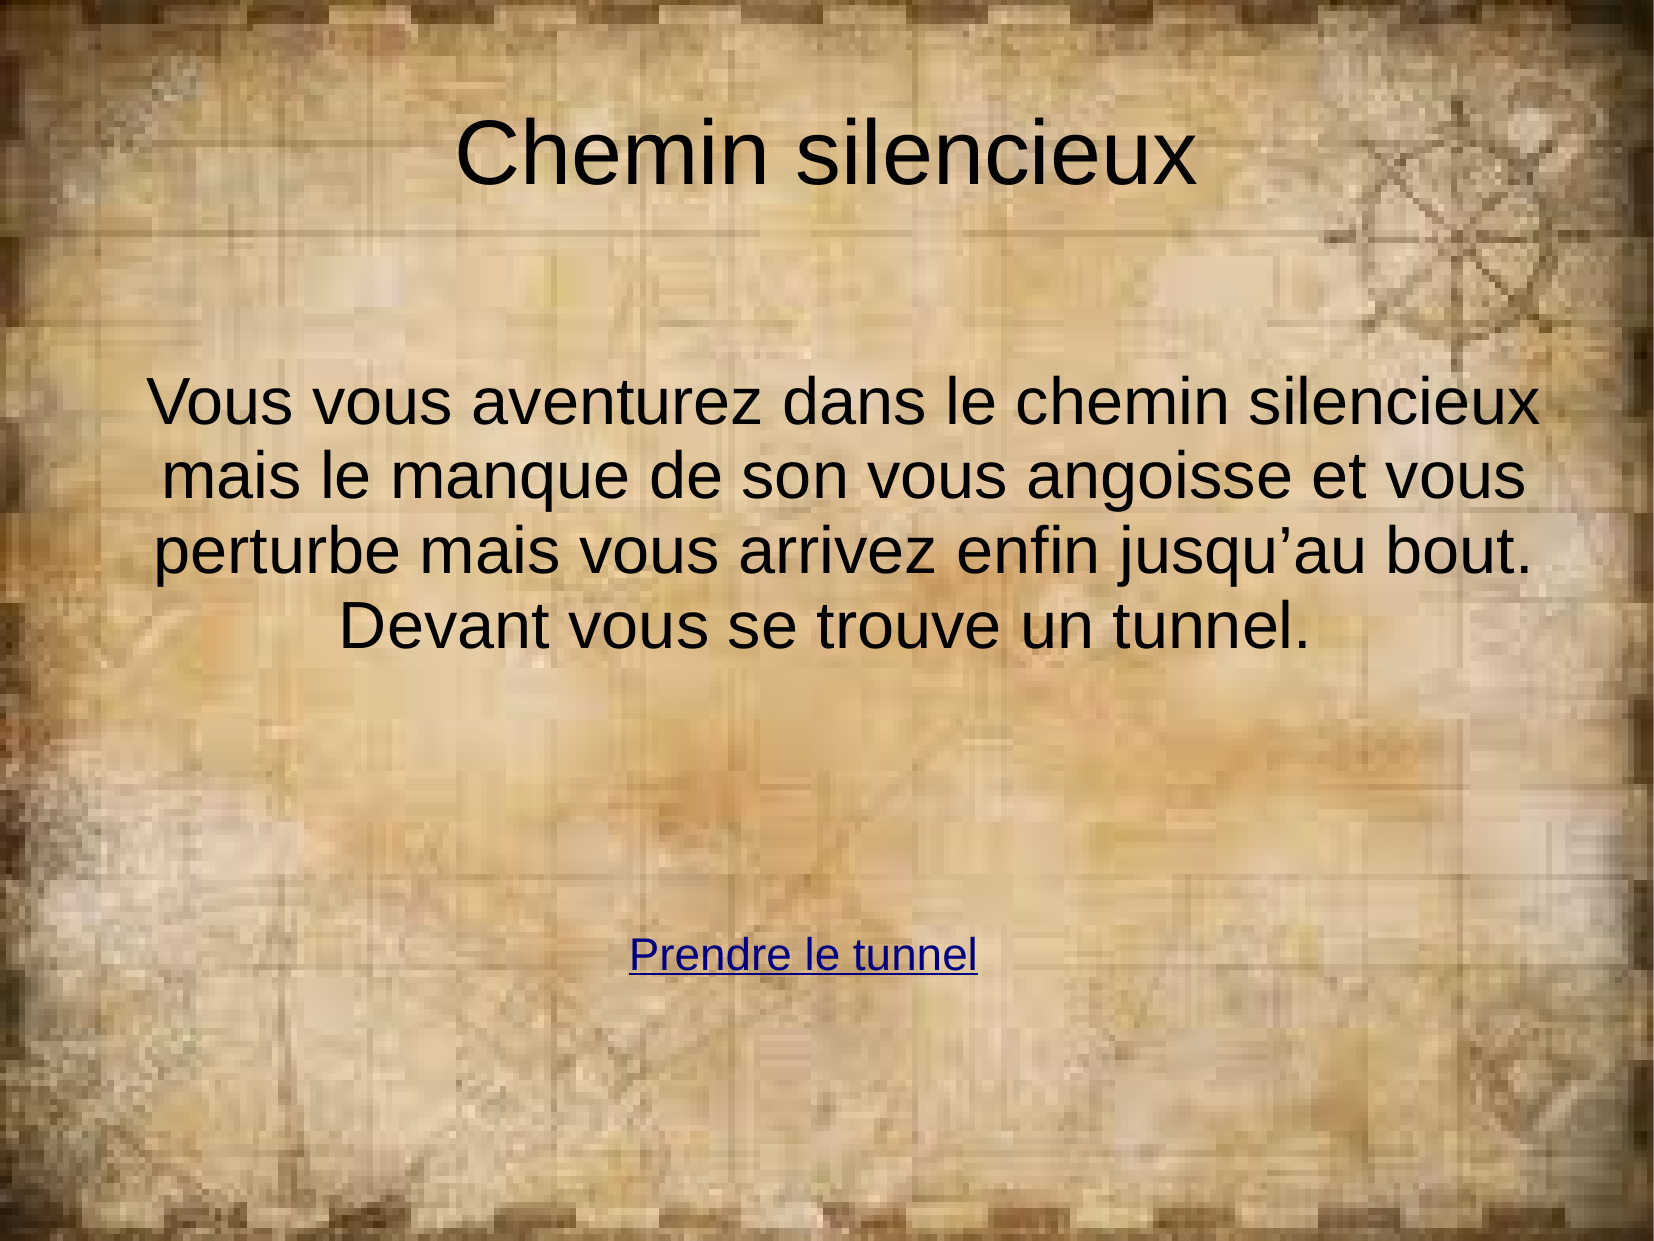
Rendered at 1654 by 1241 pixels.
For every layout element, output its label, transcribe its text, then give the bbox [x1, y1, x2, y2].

text_box Prendre le tunnel [614, 921, 1004, 988]
subtitle Vous vous aventurez dans le chemin silencieux mais le manque de son vous angoisse et vous perturbe mais vous arrivez enfin jusqu’au bout. Devant vous se trouve un tunnel. [82, 153, 1571, 873]
picture [0, 0, 1654, 1241]
title Chemin silencieux [82, 49, 1571, 153]
